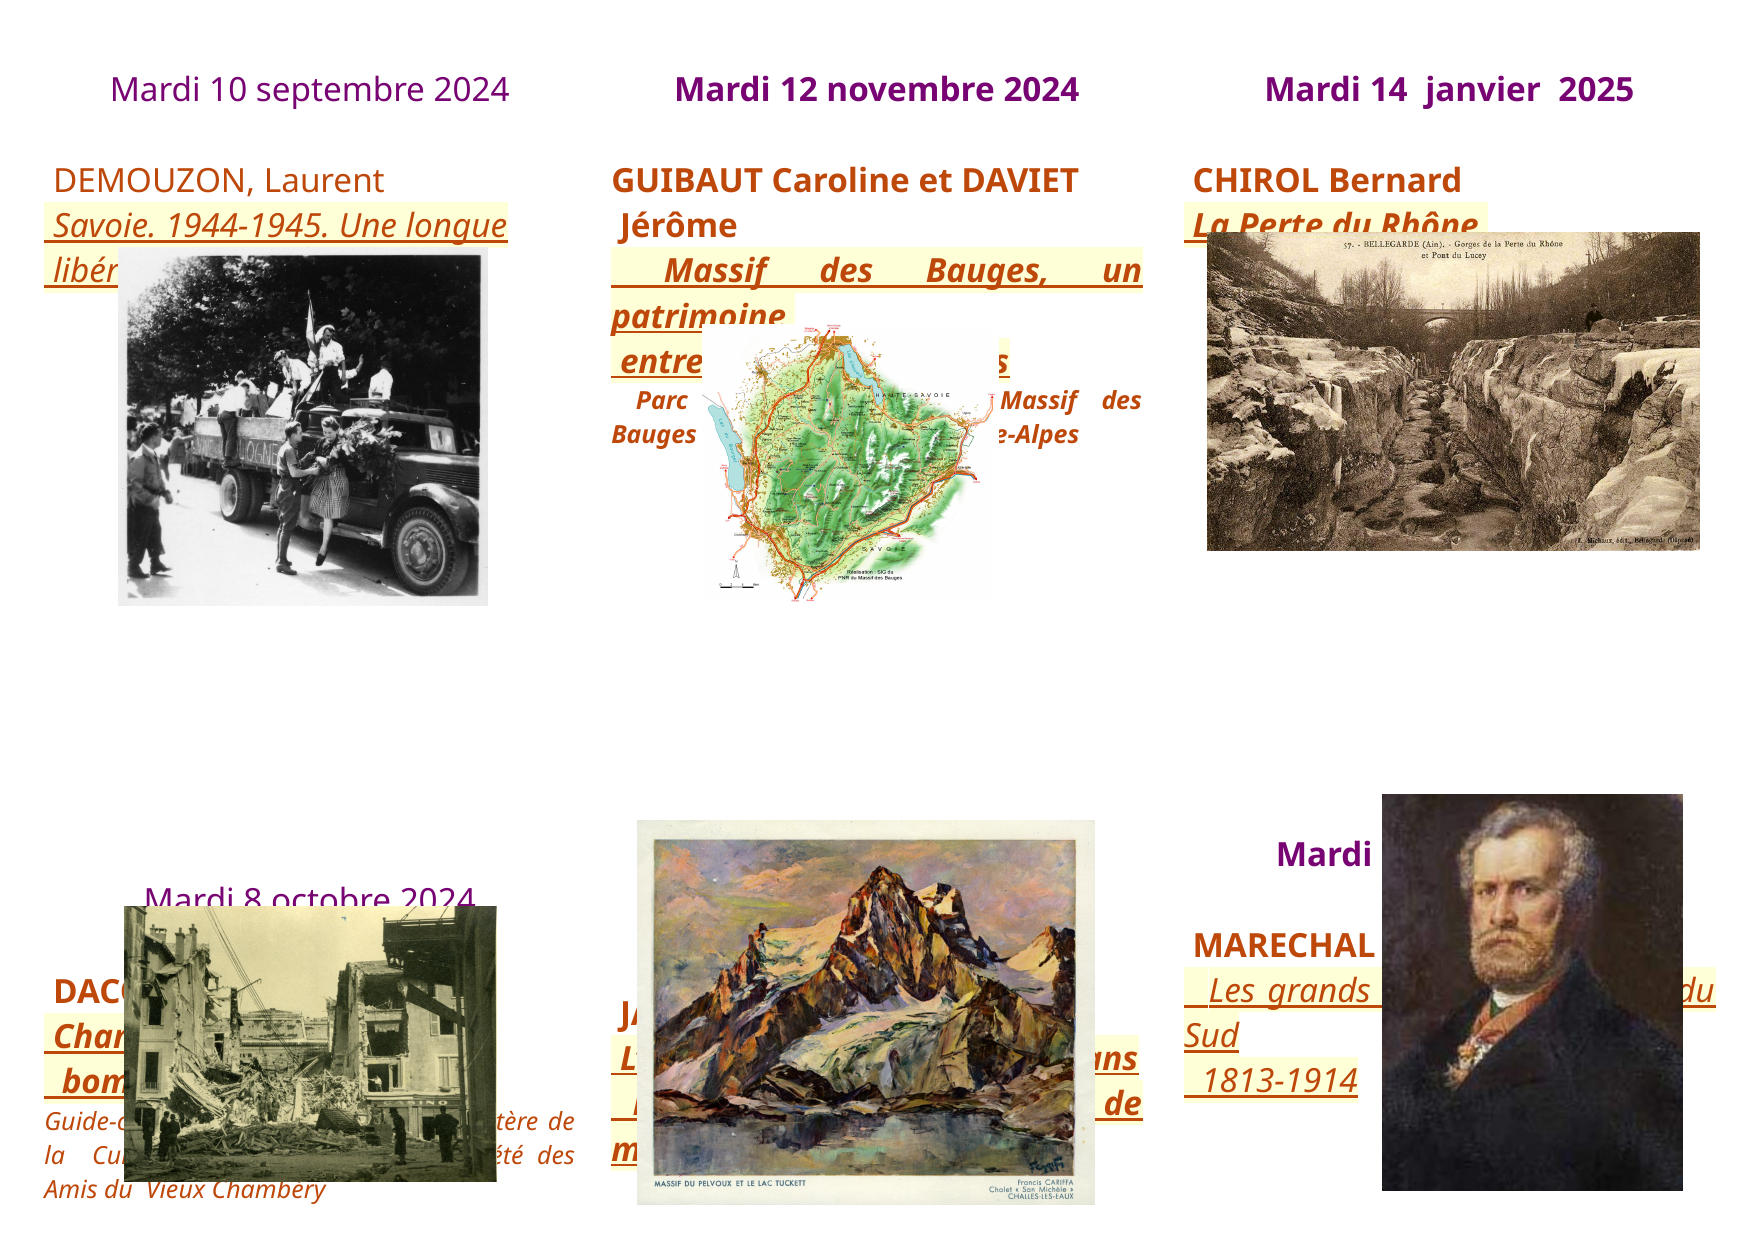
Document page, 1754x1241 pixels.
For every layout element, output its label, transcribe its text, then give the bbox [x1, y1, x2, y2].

text_box Mardi 14 janvier 2025 CHIROL Bernard La Perte du Rhône Mardi 11 février 2025 MARECHAL Romain Les grands notables en Savoie du Sud 1813-1914 [1169, 59, 1731, 1191]
picture [702, 324, 999, 602]
picture [1382, 794, 1683, 1192]
picture [637, 820, 1095, 1205]
text_box Mardi 10 septembre 2024 DEMOUZON, Laurent Savoie. 1944-1945. Une longue libération Mardi 8 octobre 2024 DACQUIN Monique Chambéry, 26 mai 1944, le bombardement Guide-conférencière agréée par le ministère de la Culture, vice-présidente de la Société des Amis du Vieux Chambéry [29, 59, 591, 1211]
picture [118, 247, 488, 606]
picture [124, 906, 497, 1182]
picture [1207, 232, 1700, 551]
text_box Mardi 12 novembre 2024 GUIBAUT Caroline et DAVIET Jérôme Massif des Bauges, un patrimoine entre lacs et montagnes Parc naturel régional du Massif des Bauges / Région Auvergne-Rhône-Alpes Mardi 10 décembre 2024 JACQUELINE Sylvain L’impressionnisme - il y a 150 ans influences sur les peintres de montagne [596, 59, 1158, 1211]
